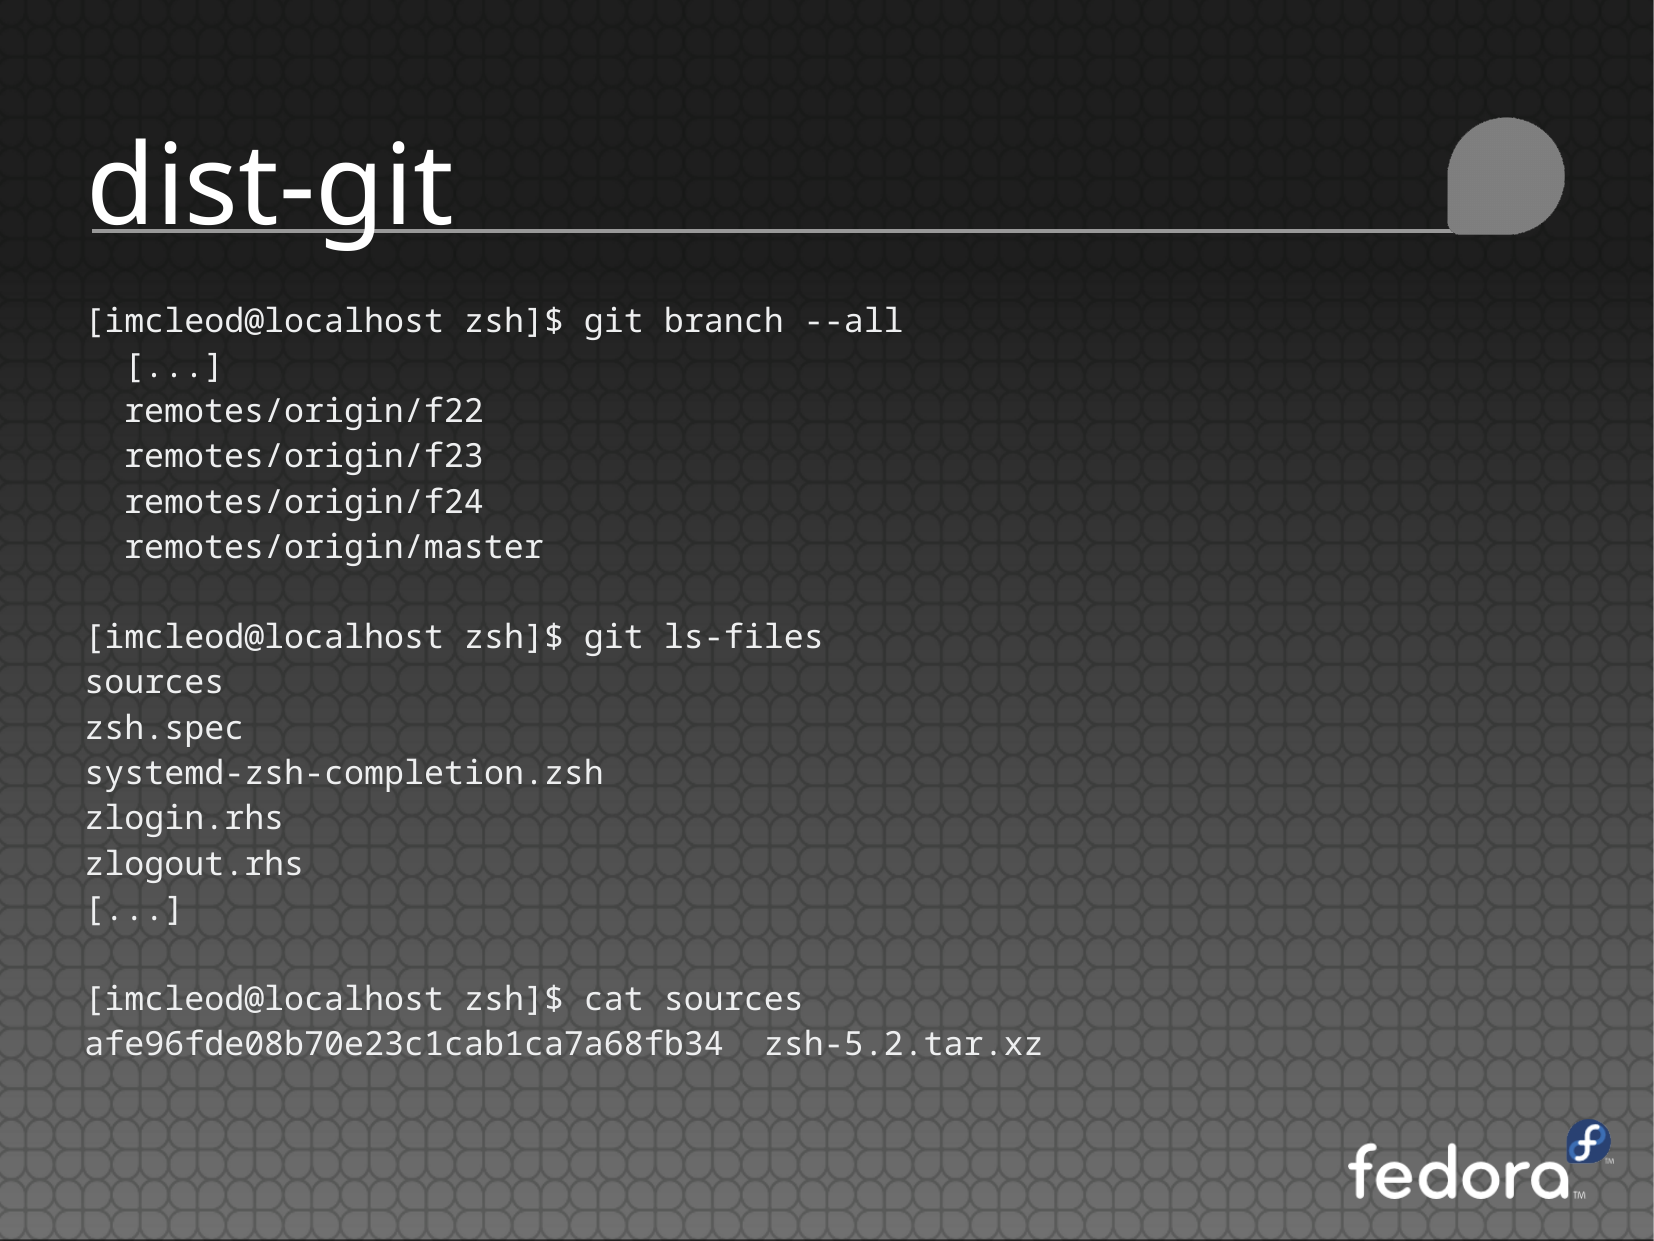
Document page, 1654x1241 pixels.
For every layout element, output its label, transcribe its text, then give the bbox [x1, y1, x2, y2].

title dist-git [86, 112, 1576, 249]
picture [0, 0, 1654, 1241]
list [imcleod@localhost zsh]$ git branch --all [...] remotes/origin/f22 remotes/origin/f23 remotes/origin/f24 remotes/origin/master [imcleod@localhost zsh]$ git ls-files sources zsh.spec systemd-zsh-completion.zsh zlogin.rhs zlogout.rhs [...] [imcleod@localhost zsh]$ cat sources afe96fde08b70e23c1cab1ca7a68fb34 zsh-5.2.tar.xz [84, 296, 1573, 1016]
